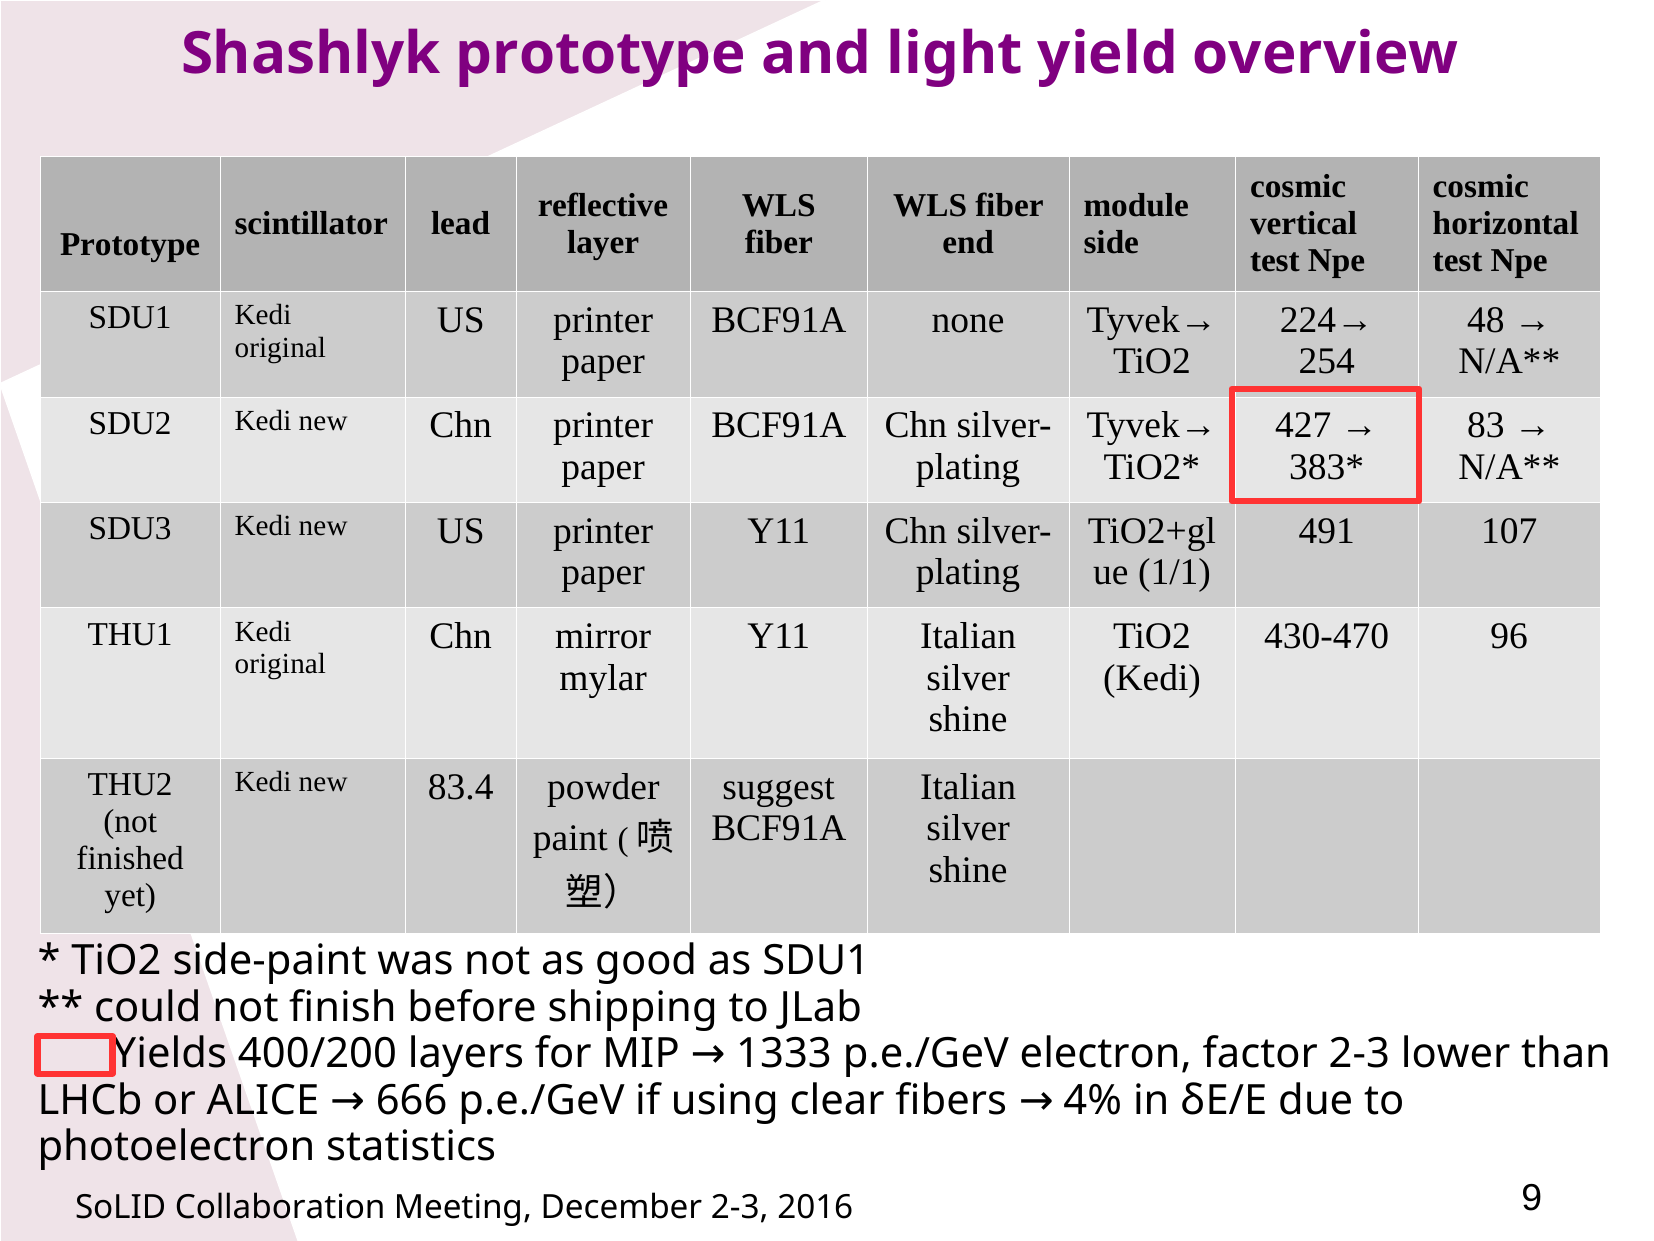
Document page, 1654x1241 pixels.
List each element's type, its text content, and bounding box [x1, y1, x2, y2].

table_cell 491 [1236, 504, 1418, 607]
table_cell none [868, 292, 1069, 397]
table_cell THU1 [41, 608, 220, 758]
table_header WLS fiber end [868, 157, 1069, 291]
table_cell 107 [1419, 503, 1600, 607]
table_cell printer paper [517, 398, 690, 502]
text_box * TiO2 side-paint was not as good as SDU1 ** could not finish before shipping to JLab Yields 400/200 layers for MIP → 1333 p.e./GeV electron, factor 2-3 lower than LHCb or ALICE → 666 p.e./GeV if using clear fibers → 4% in δE/E due to photoelectron statistics [37, 937, 1613, 1174]
table_cell Chn [406, 608, 516, 758]
table_cell Italian silver shine [868, 608, 1069, 758]
table_cell Italian silver shine [868, 759, 1069, 933]
table_cell powder paint (喷塑） [517, 759, 690, 933]
table_cell BCF91A [691, 398, 867, 502]
table_cell 83 → N/A** [1422, 398, 1600, 502]
table_cell SDU3 [41, 503, 220, 607]
table_cell Kedi new [221, 759, 405, 933]
table_header Prototype [41, 157, 220, 291]
table_cell Chn [406, 398, 516, 502]
table_cell printer paper [517, 503, 690, 607]
table_header scintillator [221, 157, 405, 291]
table_header cosmic horizontal test Npe [1419, 157, 1600, 291]
table_cell 224→ 254 [1236, 392, 1416, 397]
table_cell Chn silver-plating [868, 503, 1069, 607]
table_cell TiO2 (Kedi) [1070, 608, 1235, 758]
table_cell 48 → N/A** [1419, 292, 1600, 397]
table_cell US [406, 292, 516, 397]
table_cell SDU2 [41, 398, 220, 502]
table_cell Kedi new [221, 503, 405, 607]
table_cell SDU1 [41, 292, 220, 397]
table_cell [1070, 759, 1235, 933]
table_cell US [406, 503, 516, 607]
table_cell TiO2+glue (1/1) [1070, 503, 1235, 607]
table_cell mirror mylar [517, 608, 690, 758]
table_cell 96 [1419, 608, 1600, 758]
table_header module side [1070, 157, 1235, 291]
table_cell 430-470 [1236, 608, 1418, 758]
title Shashlyk prototype and light yield overview [68, 13, 1571, 76]
table_cell Tyvek→ TiO2* [1070, 398, 1229, 502]
table_cell [1236, 759, 1418, 933]
table_header lead [406, 157, 516, 291]
table_header WLS fiber [691, 157, 867, 291]
table_cell printer paper [517, 292, 690, 397]
table_header cosmic vertical test Npe [1236, 157, 1418, 291]
table_cell 83.4 [406, 759, 516, 933]
table_cell Kedi original [221, 608, 405, 758]
table_cell BCF91A [691, 292, 867, 397]
table_cell 224→ 254 [1236, 292, 1418, 386]
table_cell suggest BCF91A [691, 759, 867, 933]
table_cell [1419, 759, 1600, 933]
table_cell THU2 (not finished yet) [41, 759, 220, 933]
table_cell Y11 [691, 608, 867, 758]
table_cell Y11 [691, 503, 867, 607]
table_header reflective layer [517, 157, 690, 291]
table_cell Kedi new [221, 398, 405, 502]
table_cell Chn silver-plating [868, 398, 1069, 502]
table_cell Tyvek→ TiO2 [1070, 292, 1235, 397]
table_cell 427 → 383* [1236, 398, 1416, 498]
table_cell Kedi original [221, 292, 405, 397]
